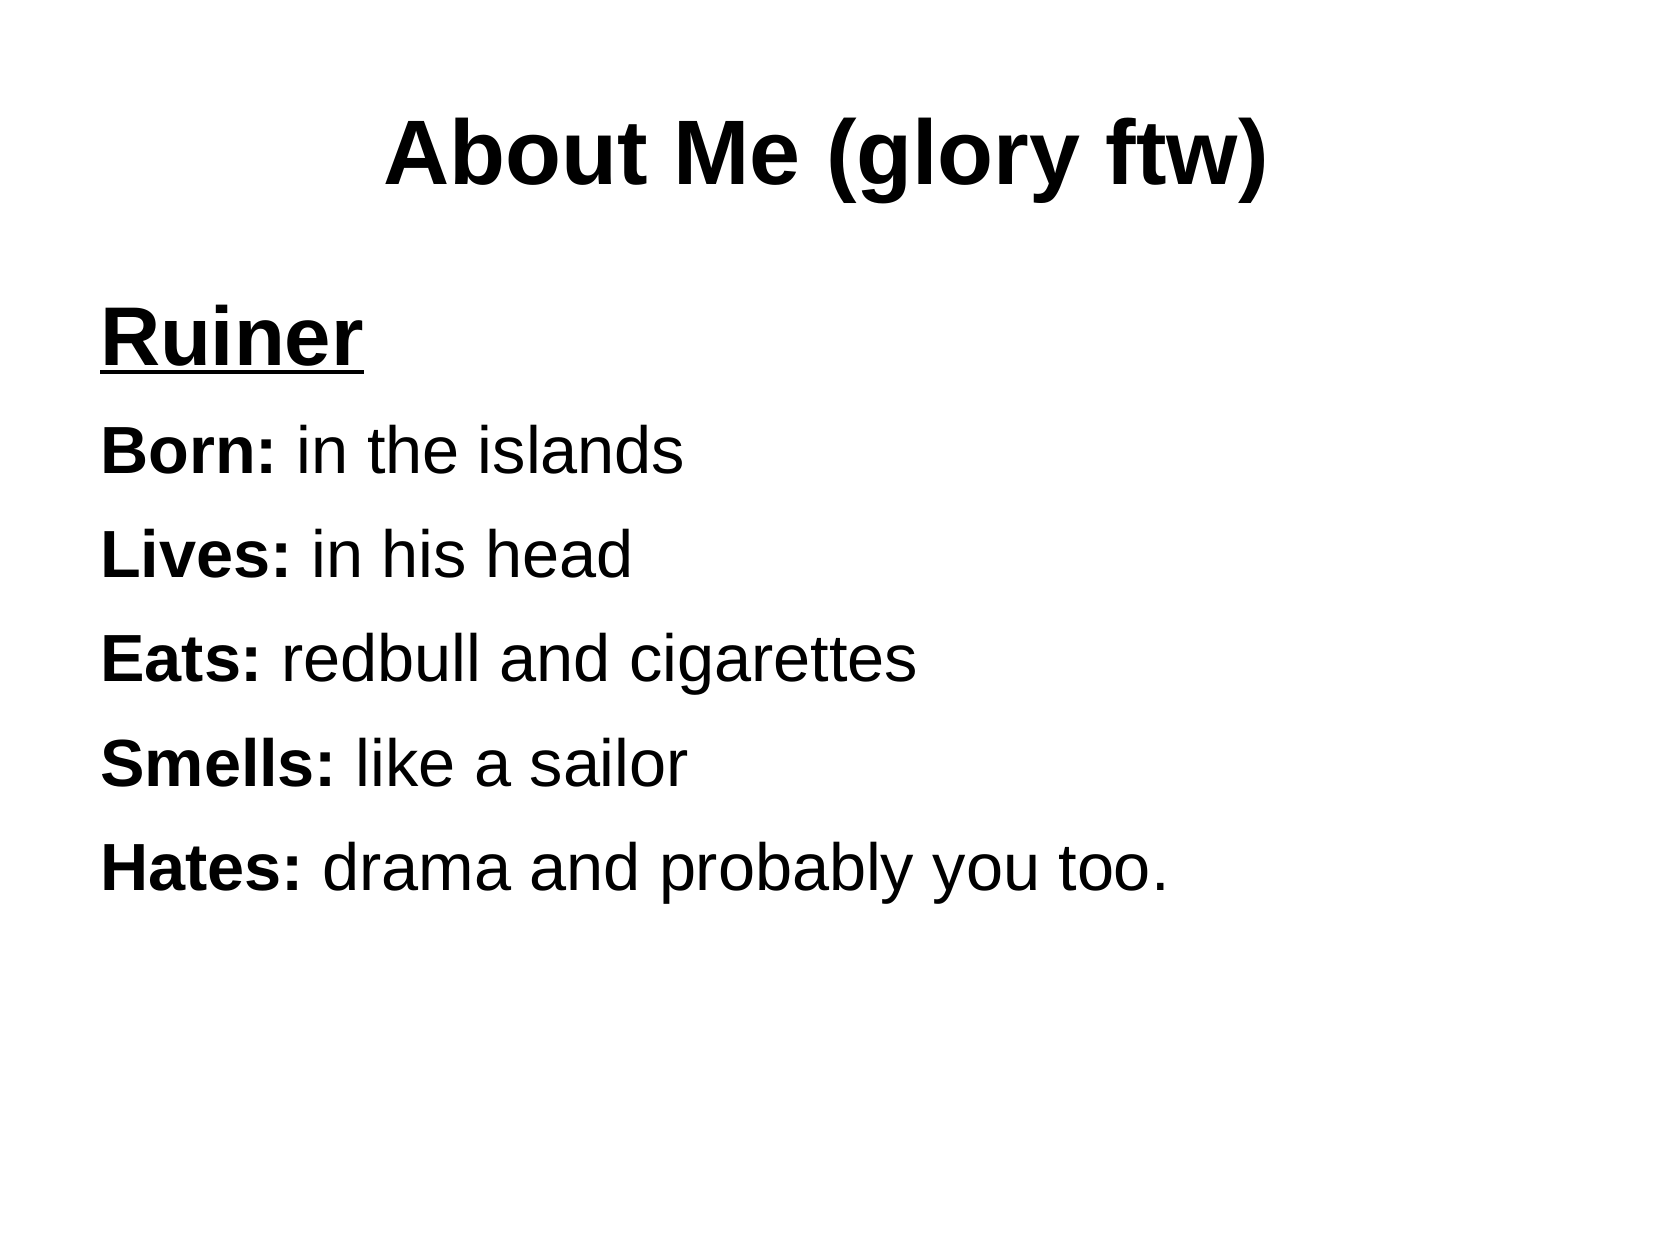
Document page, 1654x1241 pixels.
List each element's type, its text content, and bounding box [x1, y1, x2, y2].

title About Me (glory ftw) [82, 49, 1571, 257]
list Ruiner Born: in the islands Lives: in his head Eats: redbull and cigarettes Smells: like a sailor Hates: drama and probably you too. [82, 290, 1571, 1094]
